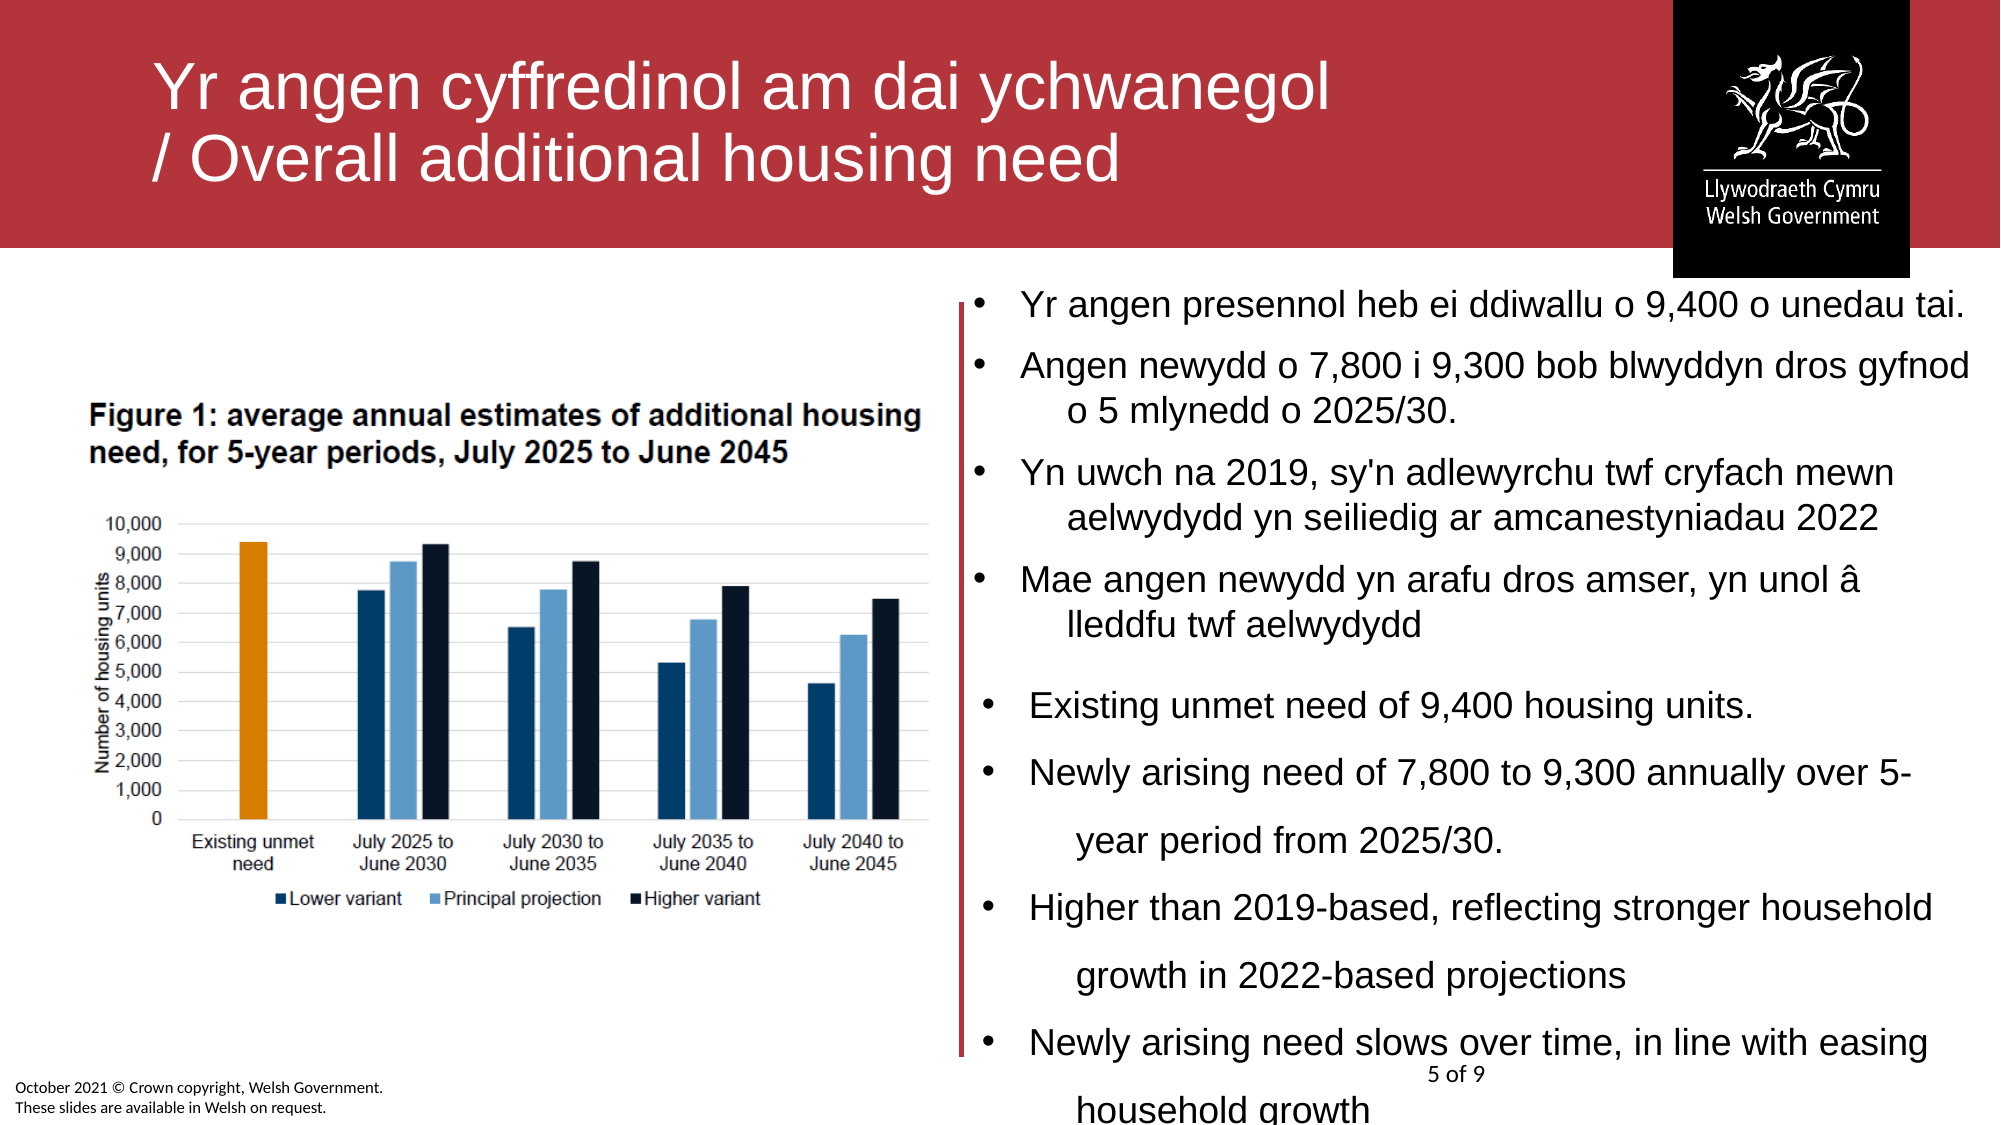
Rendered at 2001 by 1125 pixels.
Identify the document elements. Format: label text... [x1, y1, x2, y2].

picture [61, 375, 959, 926]
text_box Yr angen presennol heb ei ddiwallu o 9,400 o unedau tai. Angen newydd o 7,800 i 9,300 bob blwyddyn dros gyfnod o 5 mlynedd o 2025/30. Yn uwch na 2019, sy'n adlewyrchu twf cryfach mewn aelwydydd yn seiliedig ar amcanestyniadau 2022 Mae angen newydd yn arafu dros amser, yn unol â lleddfu twf aelwydydd [958, 272, 1992, 656]
text_box October 2021 © Crown copyright, Welsh Government. These slides are available in Welsh on request. [0, 1069, 451, 1125]
title Yr angen cyffredinol am dai ychwanegol / Overall additional housing need [137, 15, 1863, 233]
text_box Existing unmet need of 9,400 housing units. Newly arising need of 7,800 to 9,300 annually over 5-year period from 2025/30. Higher than 2019‑based, reflecting stronger household growth in 2022‑based projections Newly arising need slows over time, in line with easing household growth [967, 651, 2000, 989]
text_box 5 of 9 [1412, 1042, 1863, 1103]
text_box 5 of 9 [1464, 1042, 1475, 1053]
